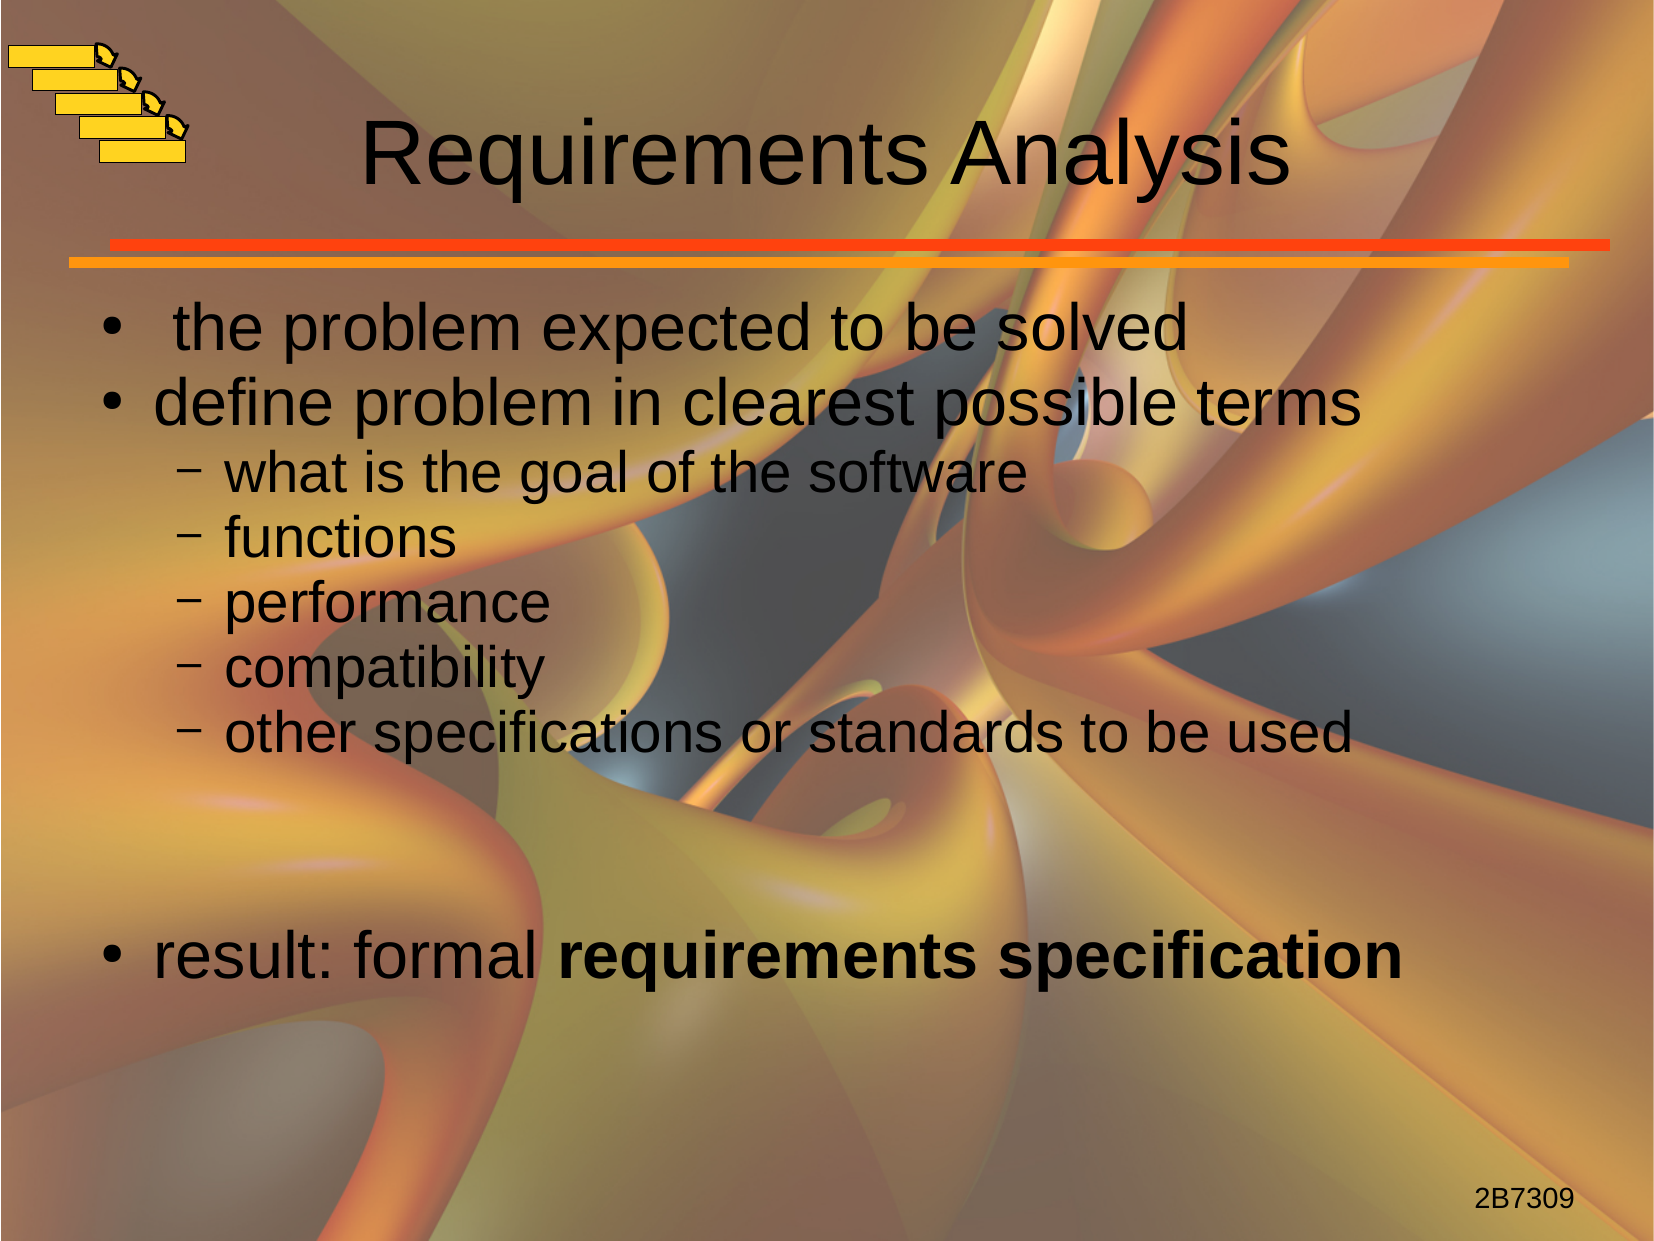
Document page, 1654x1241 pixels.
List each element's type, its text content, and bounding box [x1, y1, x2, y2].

text_box [79, 91, 189, 163]
text_box [8, 45, 95, 68]
list the problem expected to be solved define problem in clearest possible terms what is the goal of the software functions performance compatibility other specifications or standards to be used result: formal requirements specification [82, 290, 1571, 1094]
text_box [96, 43, 118, 68]
text_box [119, 68, 141, 92]
text_box [32, 69, 118, 91]
text_box [55, 93, 142, 115]
title Requirements Analysis [82, 56, 1571, 250]
